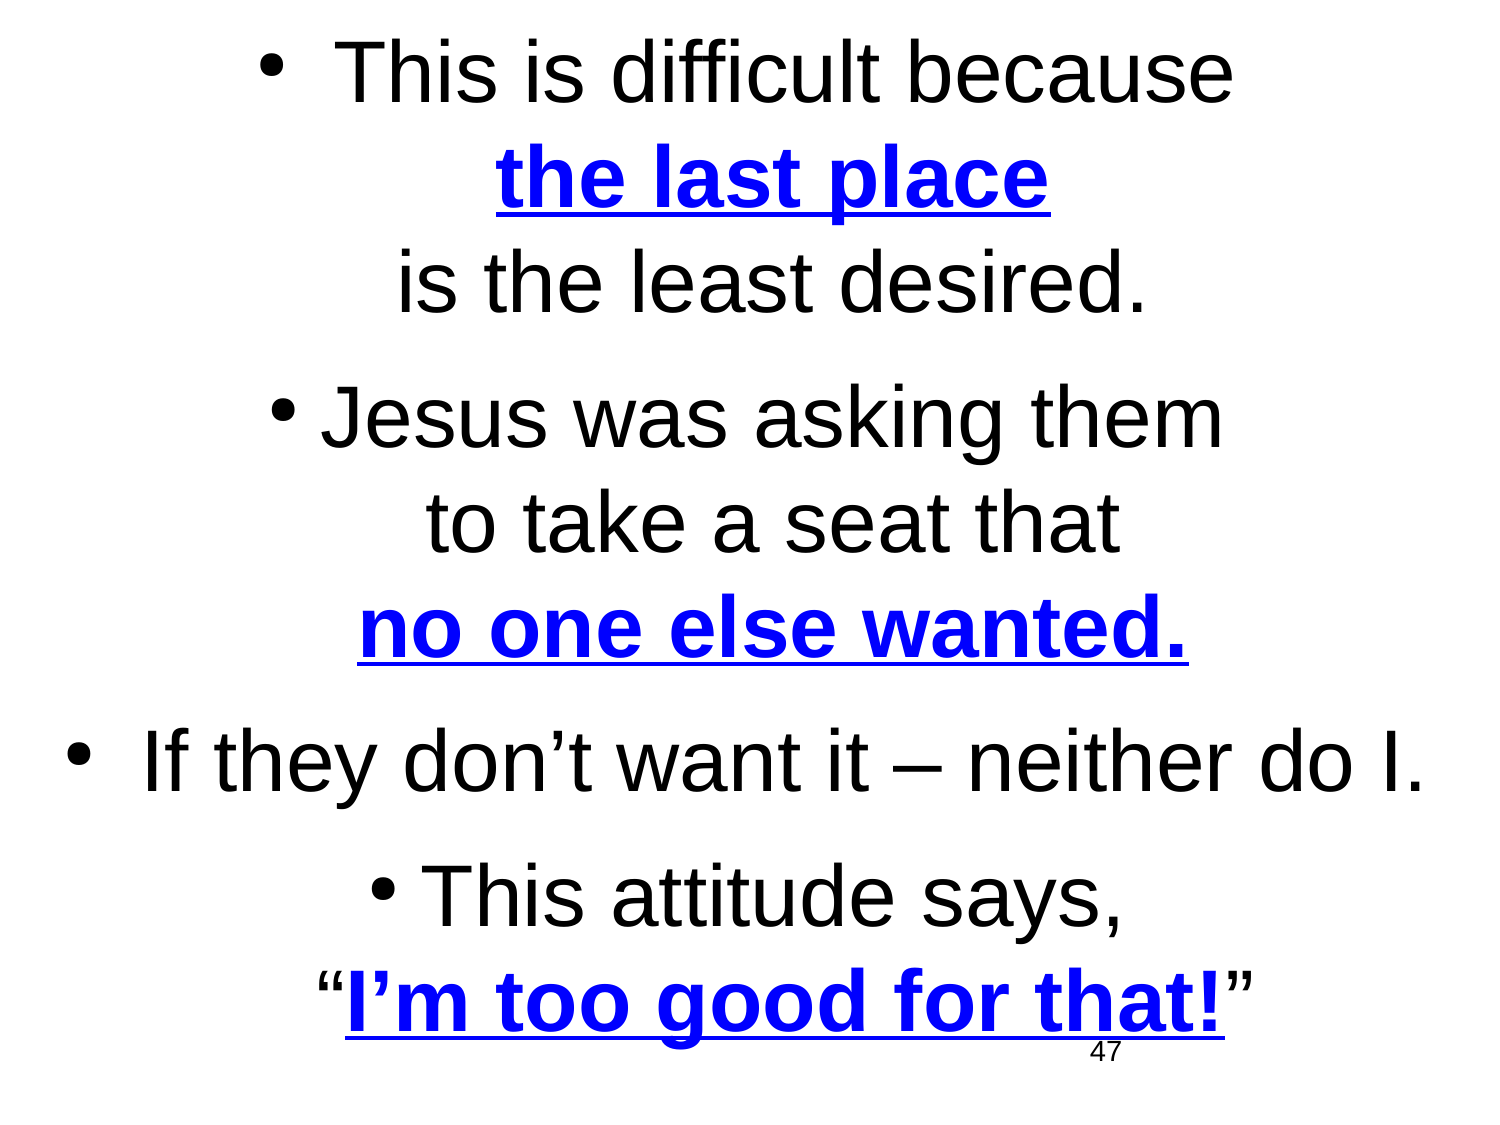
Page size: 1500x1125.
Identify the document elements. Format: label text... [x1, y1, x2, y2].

list This is difficult because the last place is the least desired. Jesus was asking them to take a seat that no one else wanted. If they don’t want it – neither do I. This attitude says, “I’m too good for that!” [15, 15, 1486, 1111]
